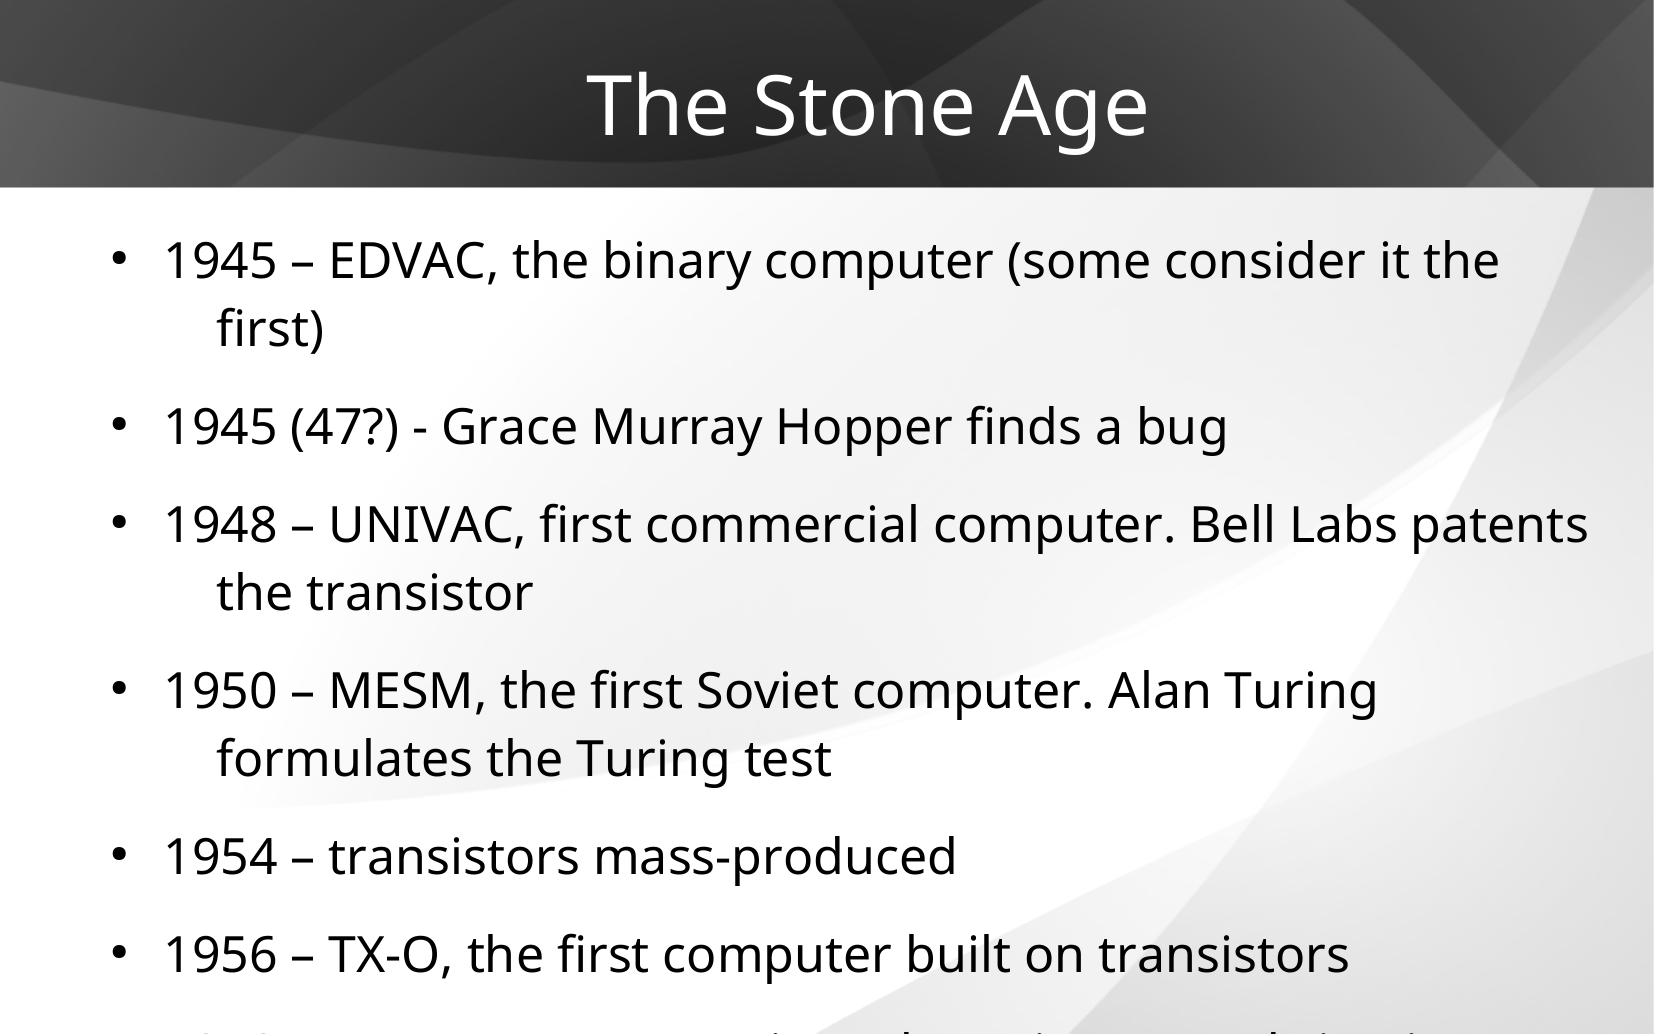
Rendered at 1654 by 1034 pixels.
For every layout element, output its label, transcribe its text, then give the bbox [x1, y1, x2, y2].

list 1945 – EDVAC, the binary computer (some consider it the first) 1945 (47?) - Grace Murray Hopper finds a bug 1948 – UNIVAC, first commercial computer. Bell Labs patents the transistor 1950 – MESM, the first Soviet computer. Alan Turing formulates the Turing test 1954 – transistors mass-produced 1956 – TX-O, the first computer built on transistors 1958 - Texas Instruments introduces integrated circuits [75, 225, 1613, 1013]
title The Stone Age [124, 0, 1613, 208]
picture [0, 0, 1654, 1034]
